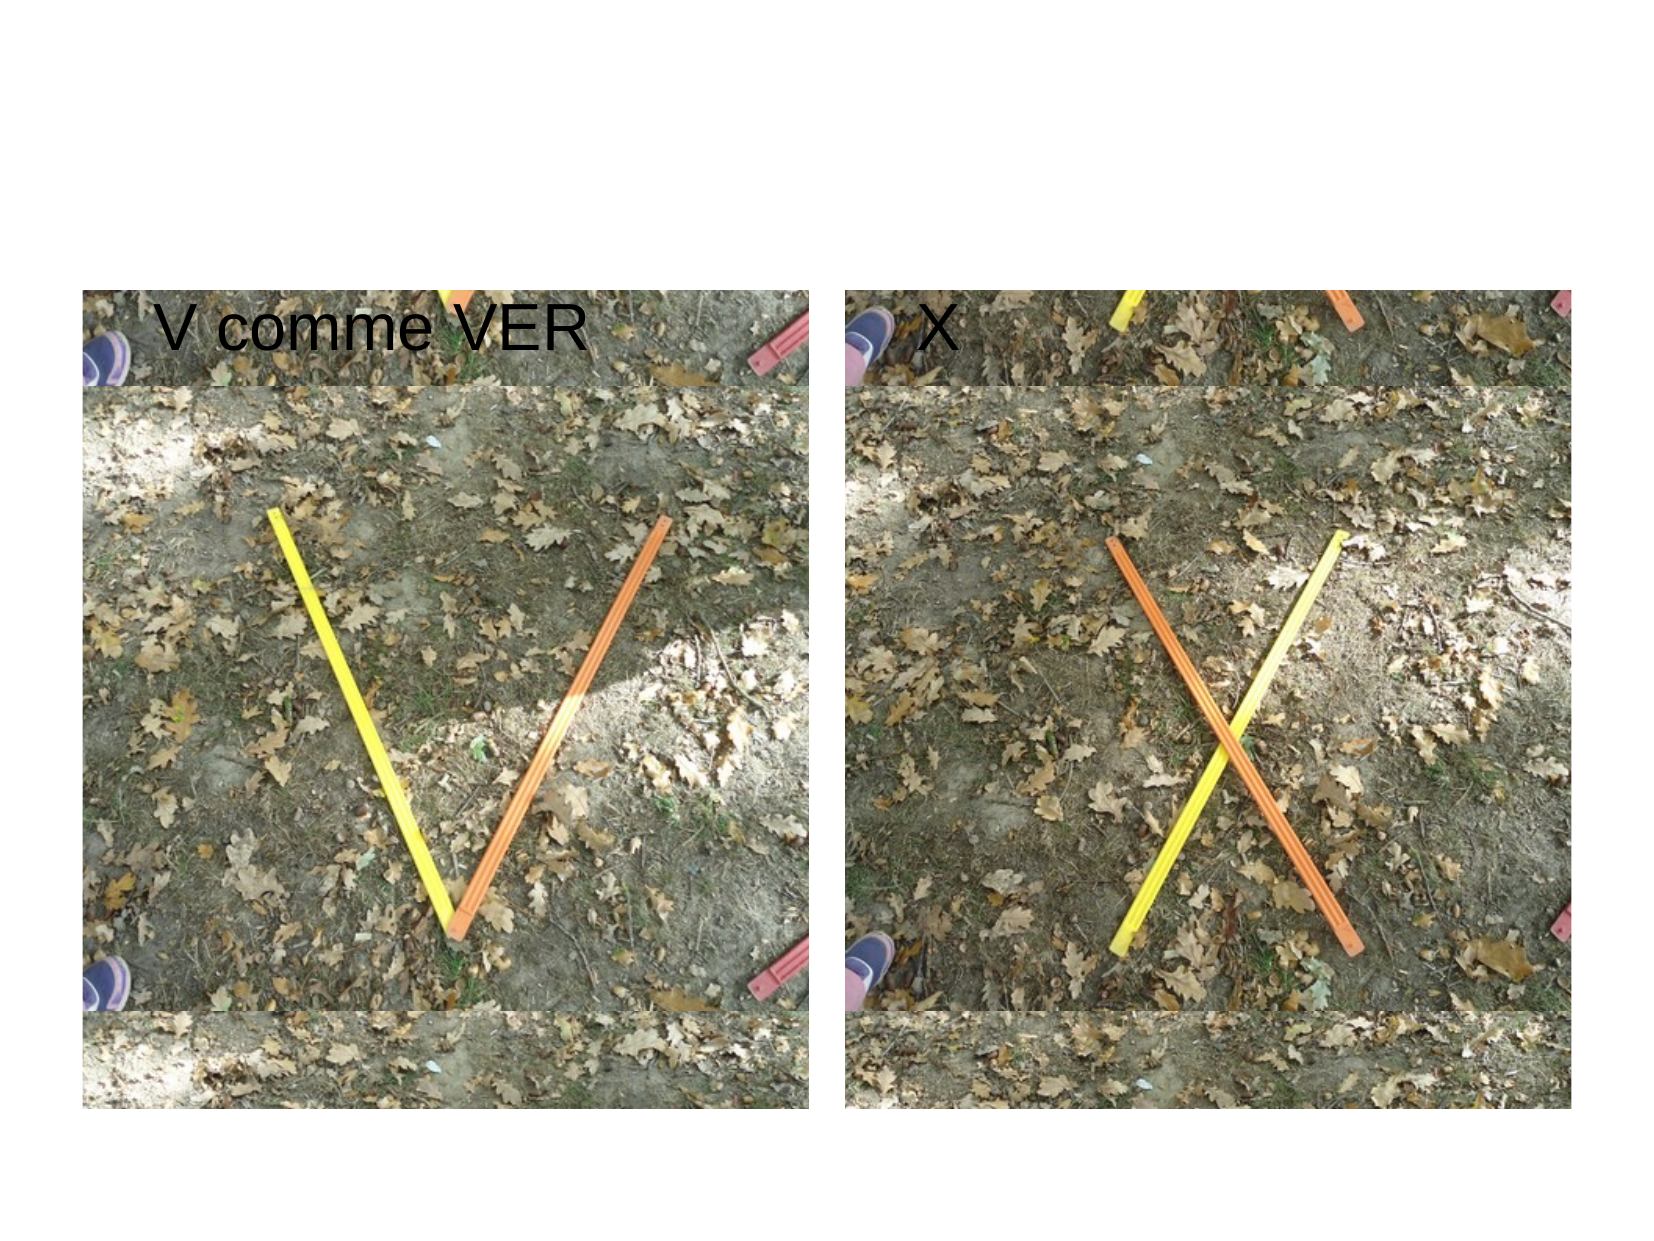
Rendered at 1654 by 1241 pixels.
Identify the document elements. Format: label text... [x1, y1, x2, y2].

list V comme VER [82, 290, 809, 1109]
list X [845, 290, 1572, 1109]
